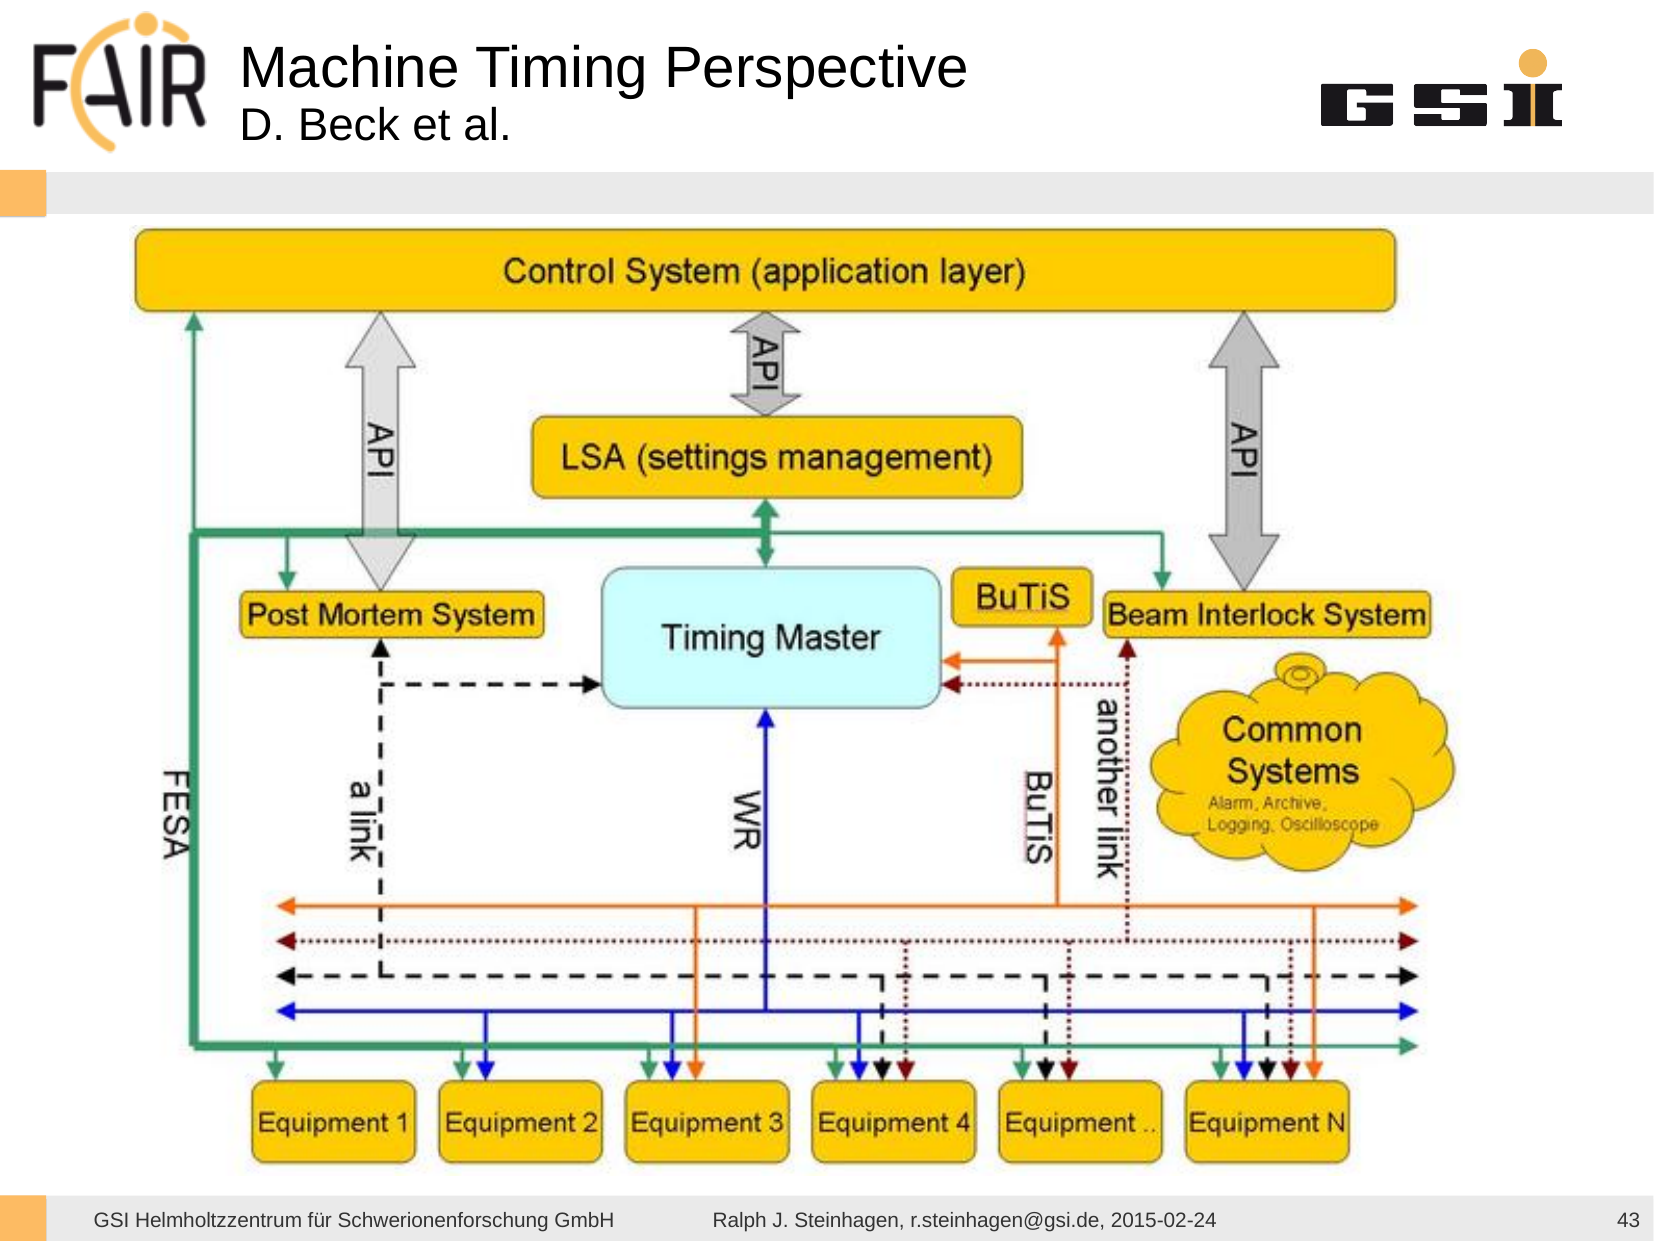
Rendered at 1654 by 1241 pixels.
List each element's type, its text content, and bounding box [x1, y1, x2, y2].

picture [1319, 46, 1564, 129]
picture [33, 10, 207, 155]
title Machine Timing Perspective D. Beck et al. [239, 23, 1301, 162]
picture [129, 225, 1465, 1176]
